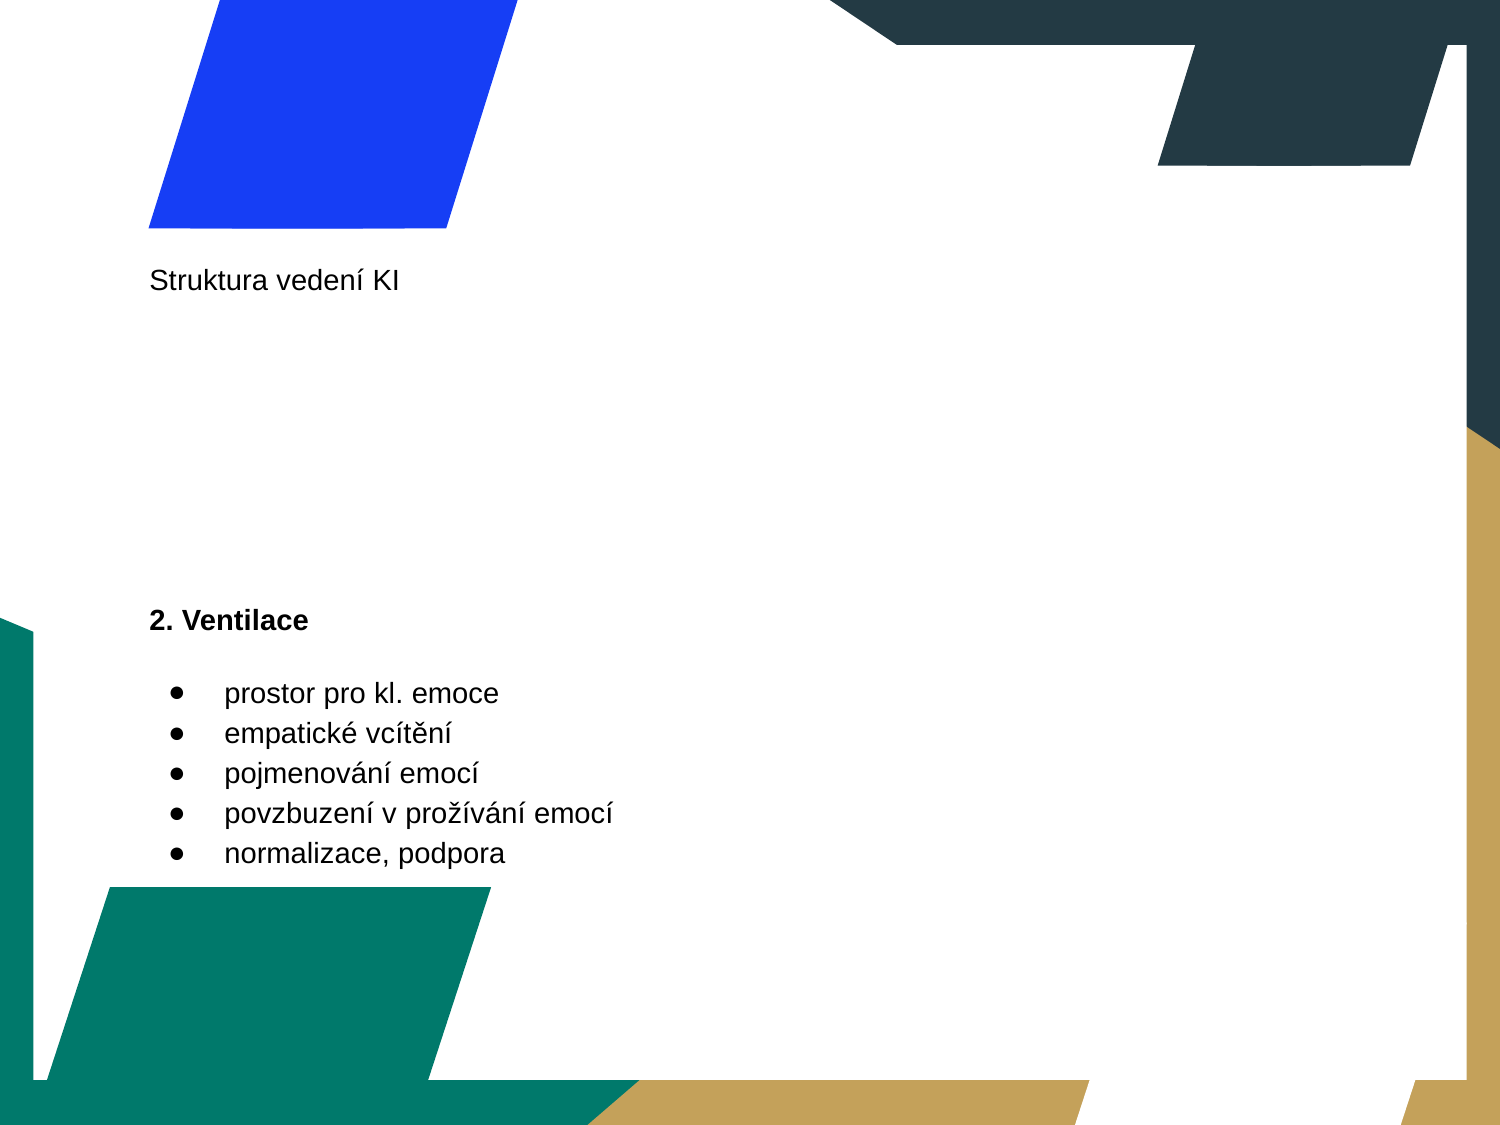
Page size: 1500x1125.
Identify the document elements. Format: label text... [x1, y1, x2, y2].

title Struktura vedení KI [134, 246, 1366, 525]
list 2. Ventilace prostor pro kl. emoce empatické vcítění pojmenování emocí povzbuzení v prožívání emocí normalizace, podpora [134, 580, 1366, 1125]
